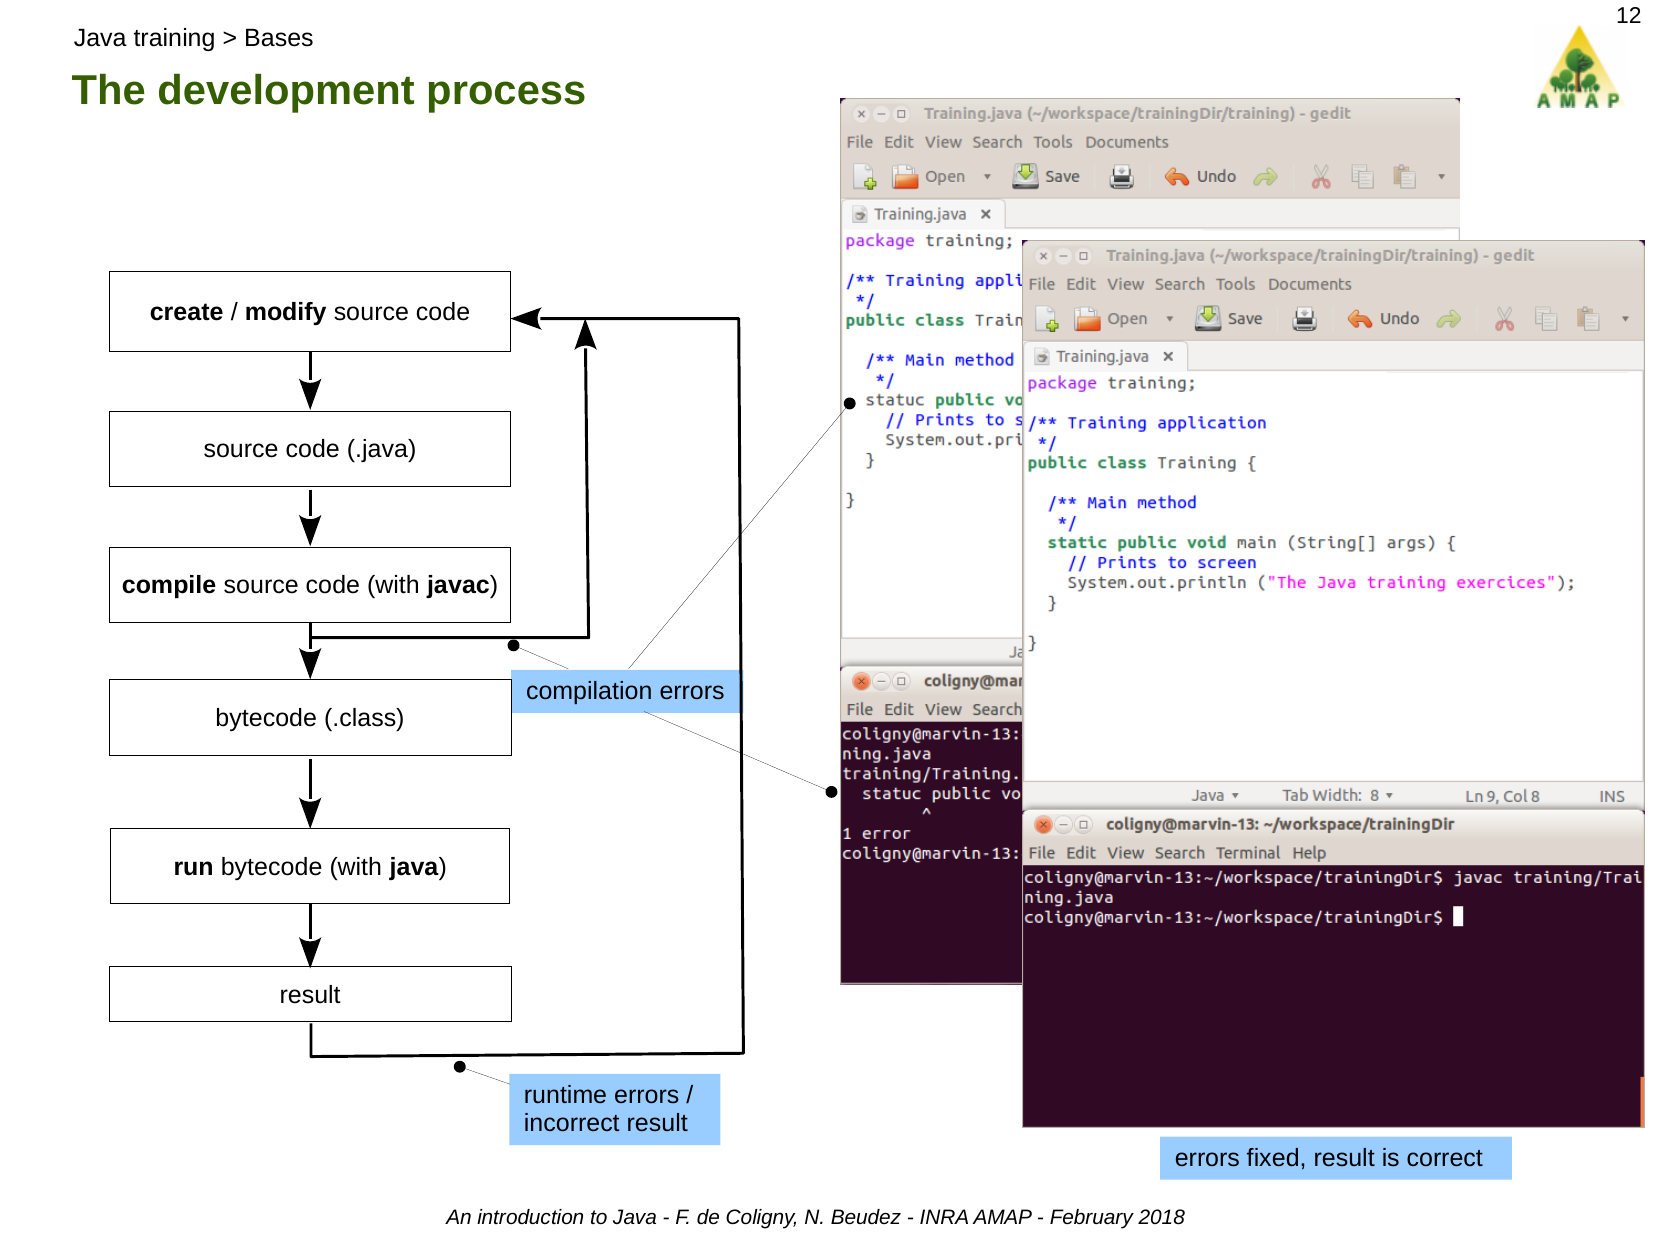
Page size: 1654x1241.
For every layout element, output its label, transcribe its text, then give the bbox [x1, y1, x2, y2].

text_box compilation errors [511, 669, 739, 713]
text_box run bytecode (with java) [110, 828, 510, 904]
text_box create / modify source code [109, 271, 511, 352]
picture [840, 98, 1645, 1128]
text_box source code (.java) [109, 411, 511, 487]
text_box Java training > Bases [59, 16, 1004, 60]
picture [1533, 25, 1627, 108]
text_box compile source code (with javac) [109, 547, 511, 623]
text_box errors fixed, result is correct [1160, 1136, 1512, 1180]
text_box bytecode (.class) [109, 679, 512, 756]
text_box The development process [56, 59, 1120, 121]
text_box result [109, 966, 512, 1022]
text_box runtime errors / incorrect result [509, 1073, 721, 1146]
